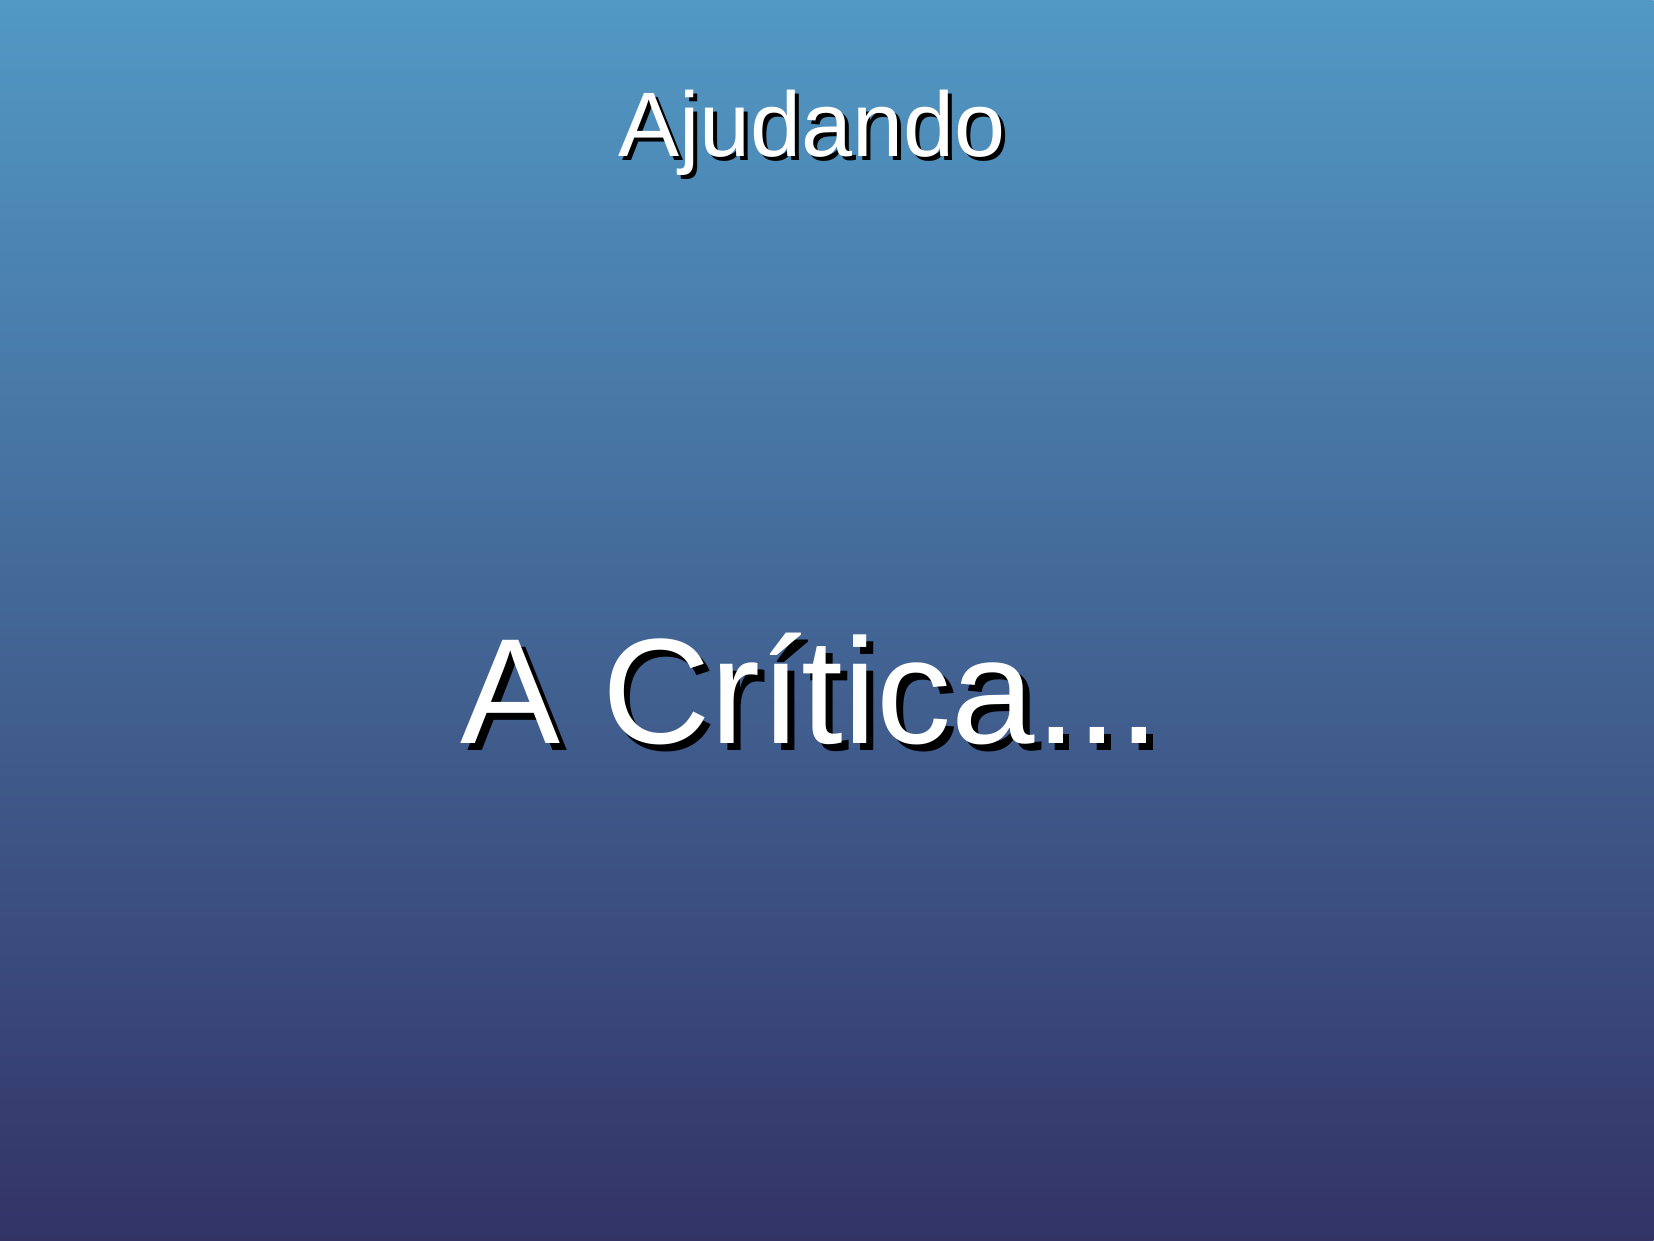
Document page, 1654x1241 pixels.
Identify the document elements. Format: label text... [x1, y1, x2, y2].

text_box Ajudando [532, 65, 986, 184]
text_box A Crítica... [375, 600, 1126, 783]
text_box [0, 0, 1654, 1241]
